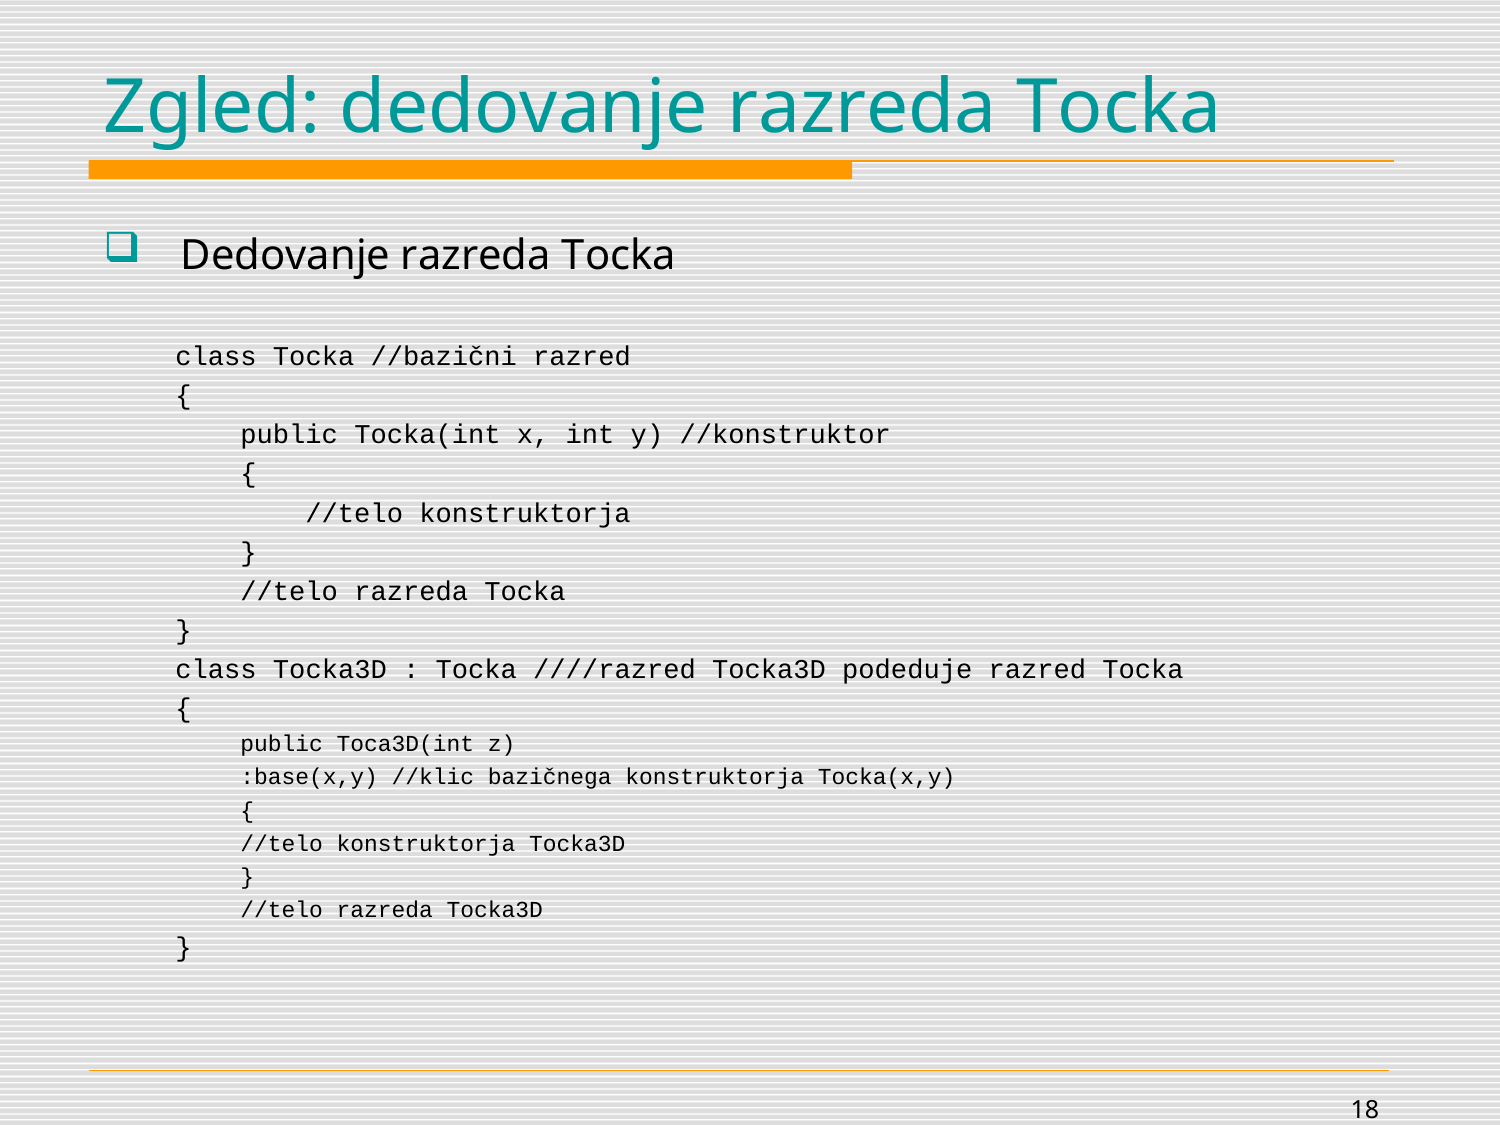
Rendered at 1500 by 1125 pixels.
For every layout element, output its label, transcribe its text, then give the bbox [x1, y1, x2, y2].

list Dedovanje razreda Tocka class Tocka //bazični razred { public Tocka(int x, int y) //konstruktor { //telo konstruktorja } //telo razreda Tocka } class Tocka3D : Tocka ////razred Tocka3D podeduje razred Tocka { public Toca3D(int z) :base(x,y) //klic bazičnega konstruktorja Tocka(x,y) { //telo konstruktorja Tocka3D } //telo razreda Tocka3D } [88, 220, 1401, 1059]
text_box <number> [1068, 1085, 1394, 1125]
picture [0, 0, 1500, 1125]
title Zgled: dedovanje razreda Tocka [88, 42, 1401, 155]
